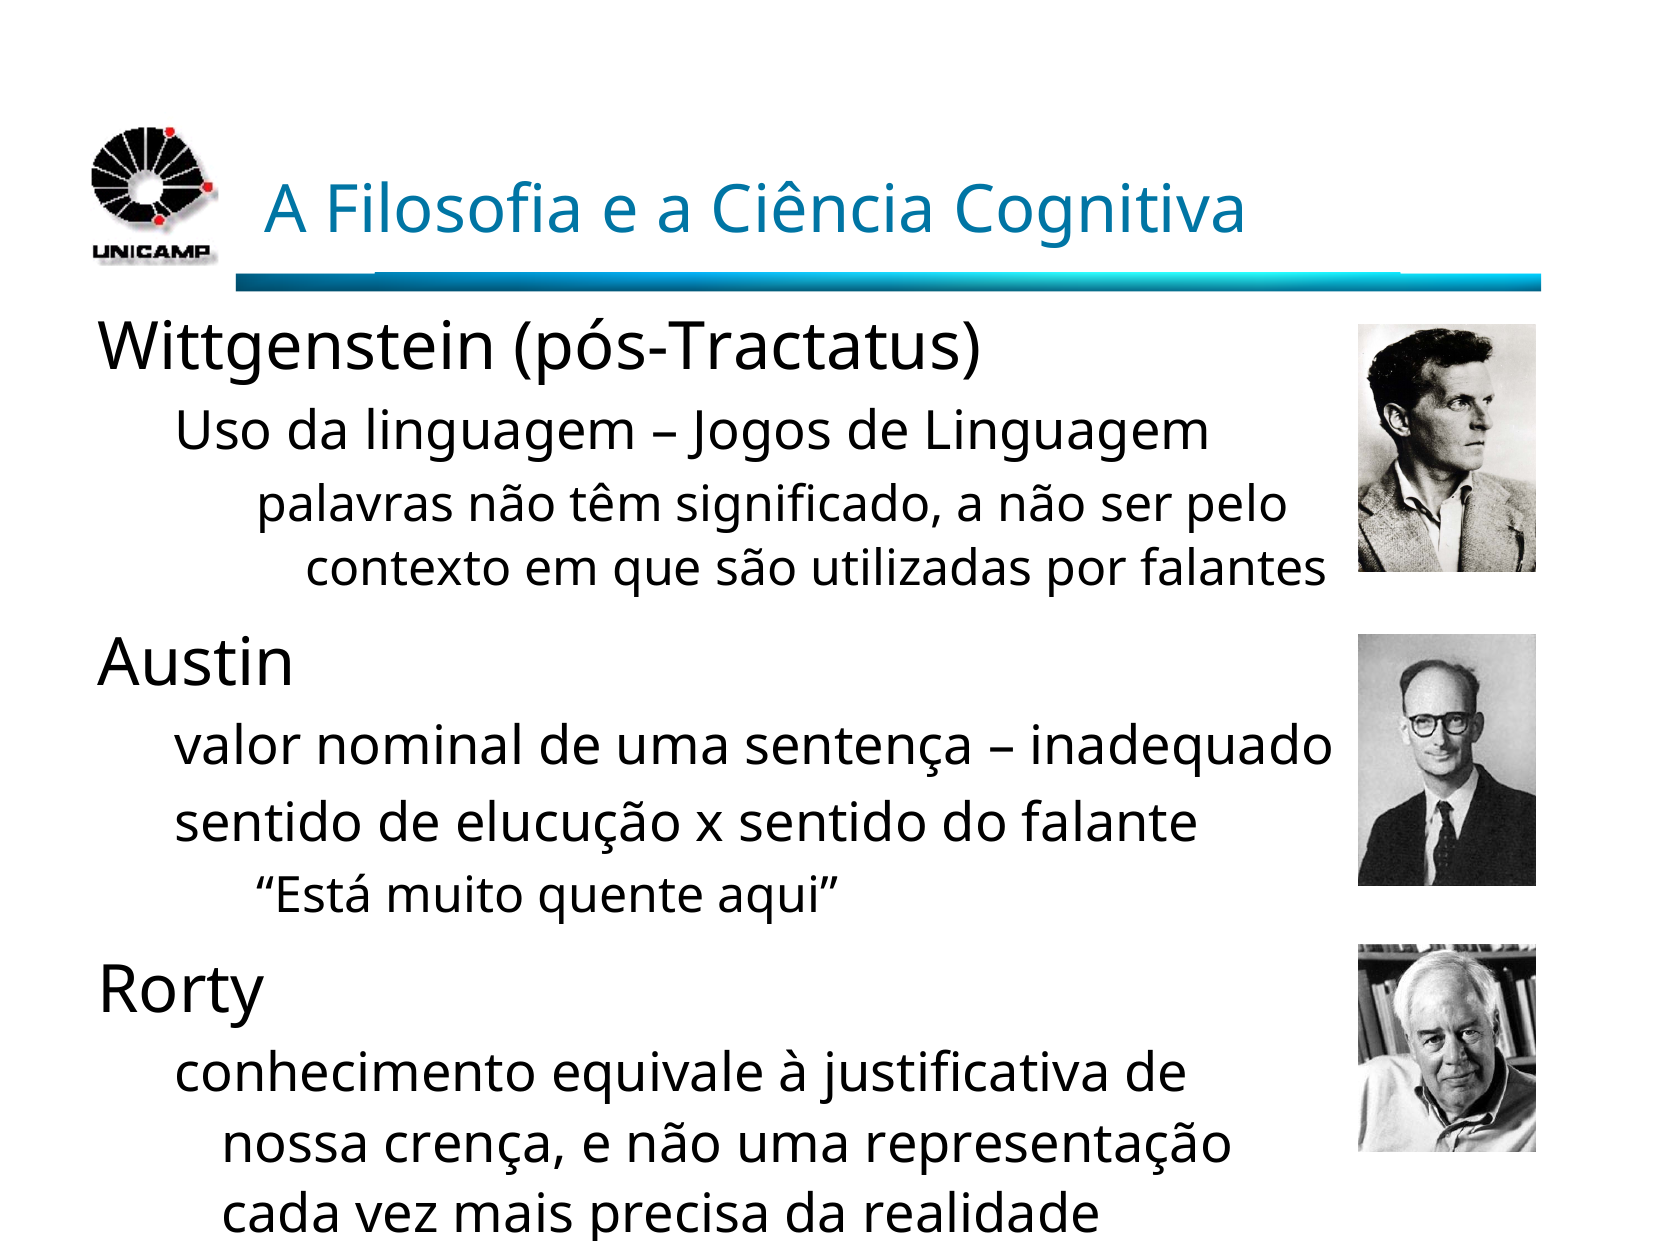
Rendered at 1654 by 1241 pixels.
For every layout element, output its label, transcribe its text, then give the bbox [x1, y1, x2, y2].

picture [1358, 324, 1536, 572]
title A Filosofia e a Ciência Cognitiva [264, 42, 1534, 250]
picture [1358, 634, 1536, 886]
picture [1358, 944, 1536, 1152]
picture [125, 272, 1654, 295]
list Wittgenstein (pós-Tractatus) Uso da linguagem – Jogos de Linguagem palavras não têm significado, a não ser pelo contexto em que são utilizadas por falantes Austin valor nominal de uma sentença – inadequado sentido de elucução x sentido do falante “Está muito quente aqui” Rorty conhecimento equivale à justificativa de nossa crença, e não uma representação cada vez mais precisa da realidade [106, 300, 1403, 1182]
